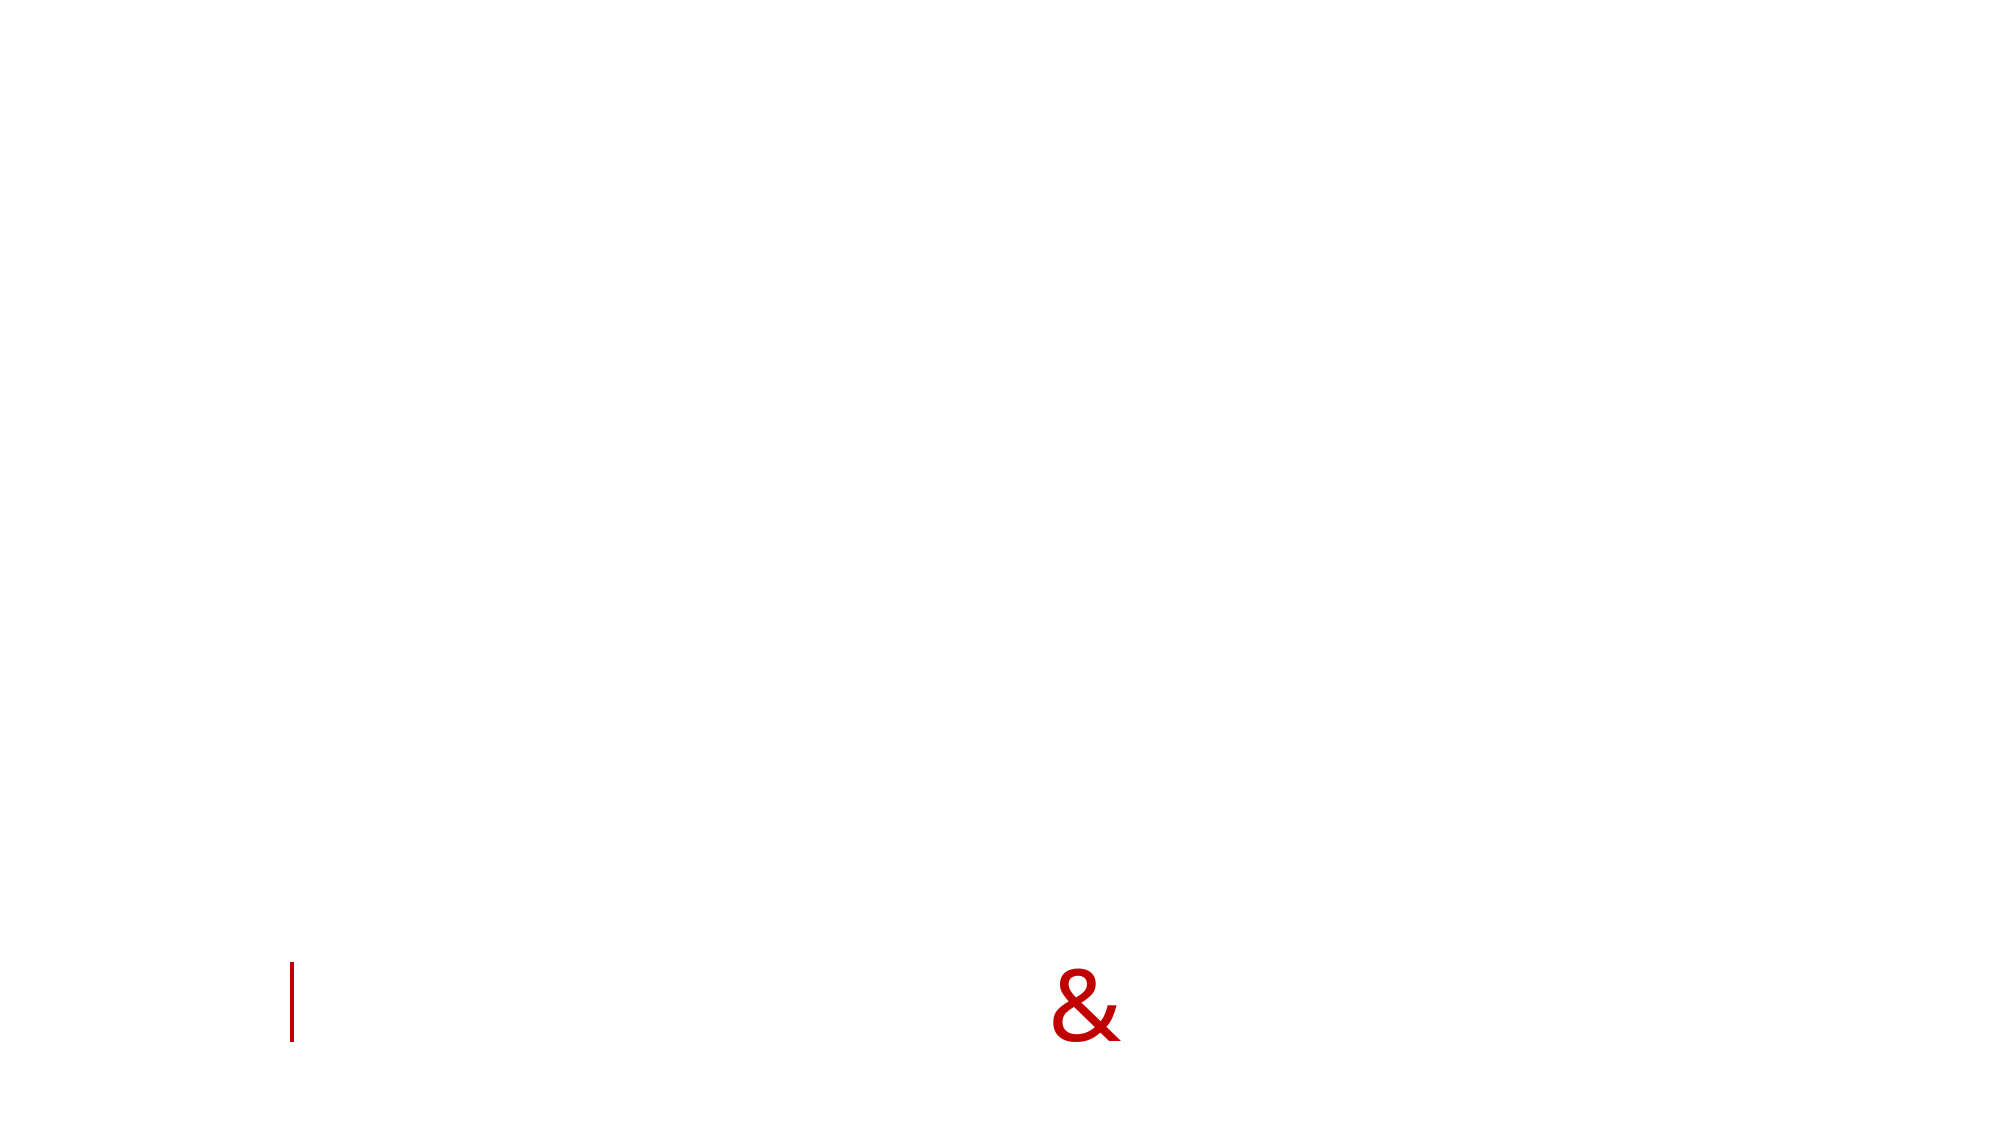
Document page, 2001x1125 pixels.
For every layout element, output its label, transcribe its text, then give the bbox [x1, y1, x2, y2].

text_box Craftsmanship & tooling [322, 933, 1793, 1071]
